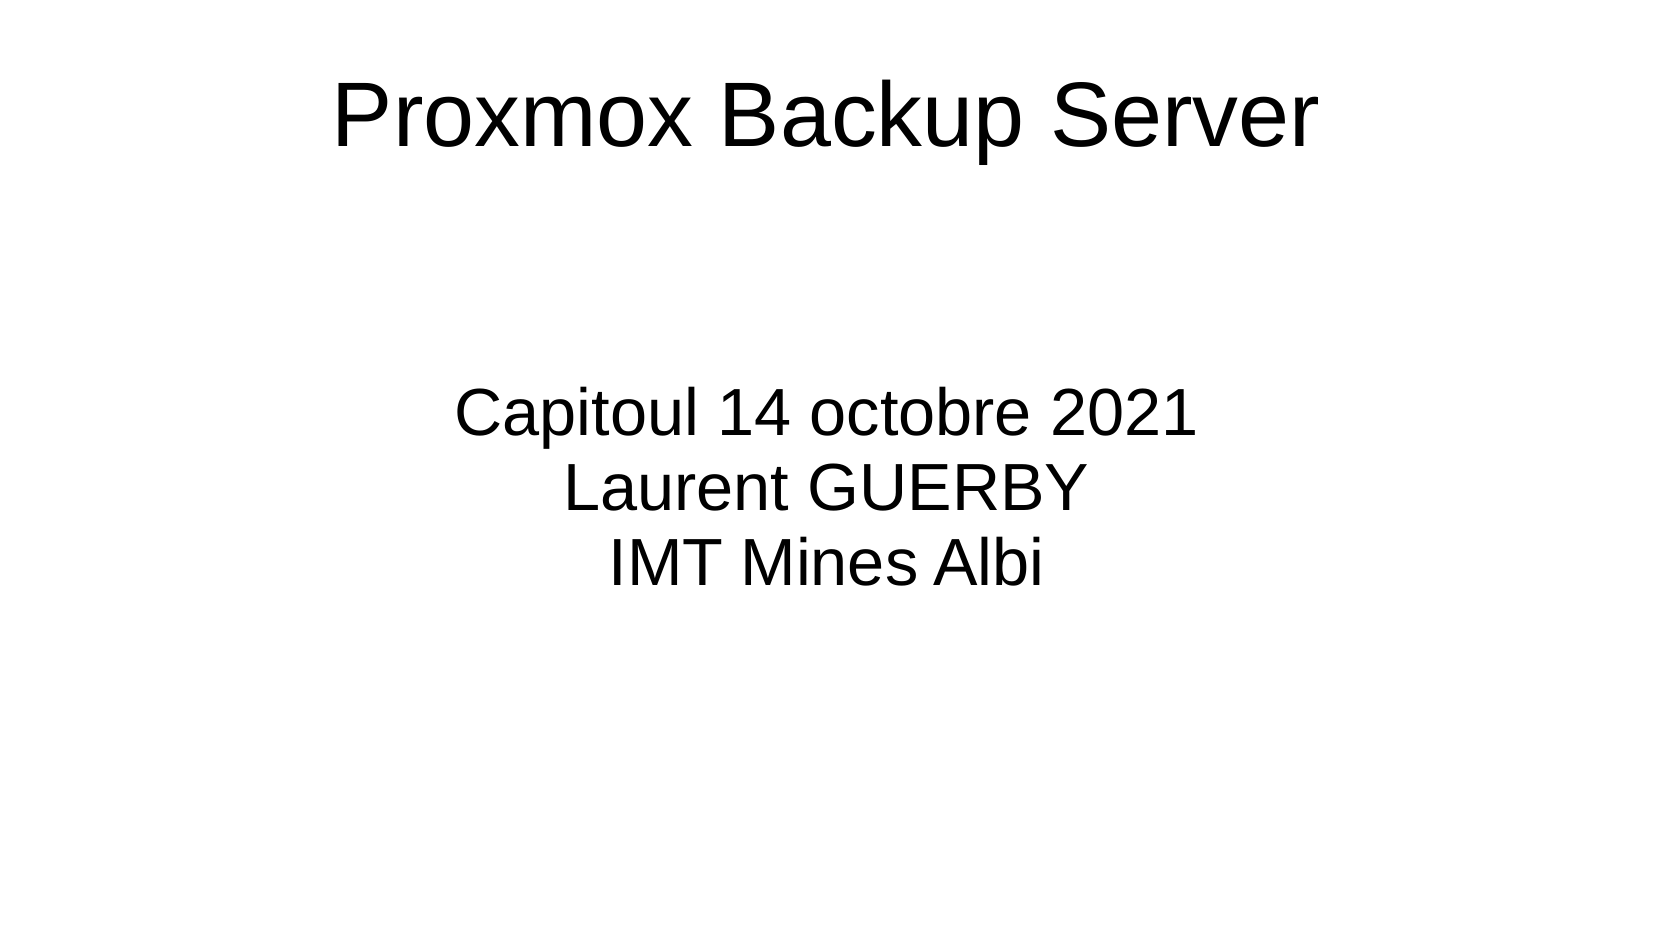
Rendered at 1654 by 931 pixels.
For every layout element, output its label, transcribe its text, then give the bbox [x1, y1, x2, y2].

subtitle Capitoul 14 octobre 2021 Laurent GUERBY IMT Mines Albi [82, 217, 1571, 758]
title Proxmox Backup Server [82, 37, 1571, 193]
